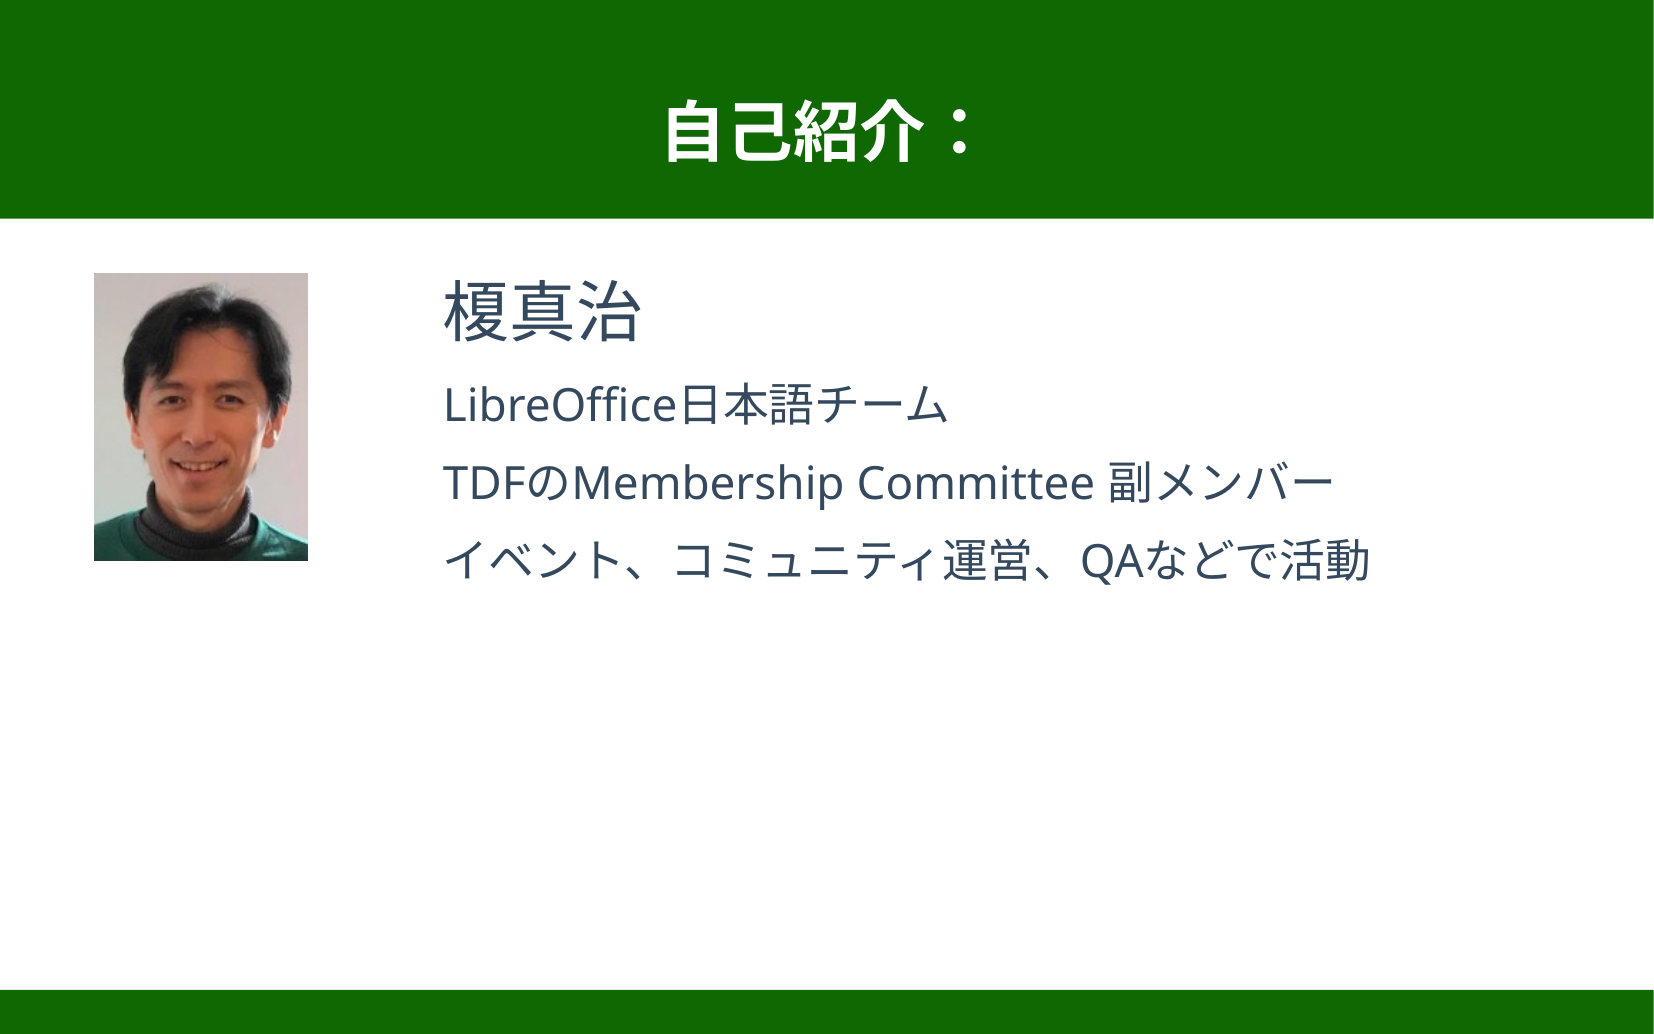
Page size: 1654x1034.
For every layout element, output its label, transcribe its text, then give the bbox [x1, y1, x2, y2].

title 自己紹介： [82, 41, 1571, 214]
list 榎真治 LibreOffice日本語チーム TDFのMembership Committee 副メンバー イベント、コミュニティ運営、QAなどで活動 [372, 259, 1595, 951]
picture [94, 273, 308, 562]
